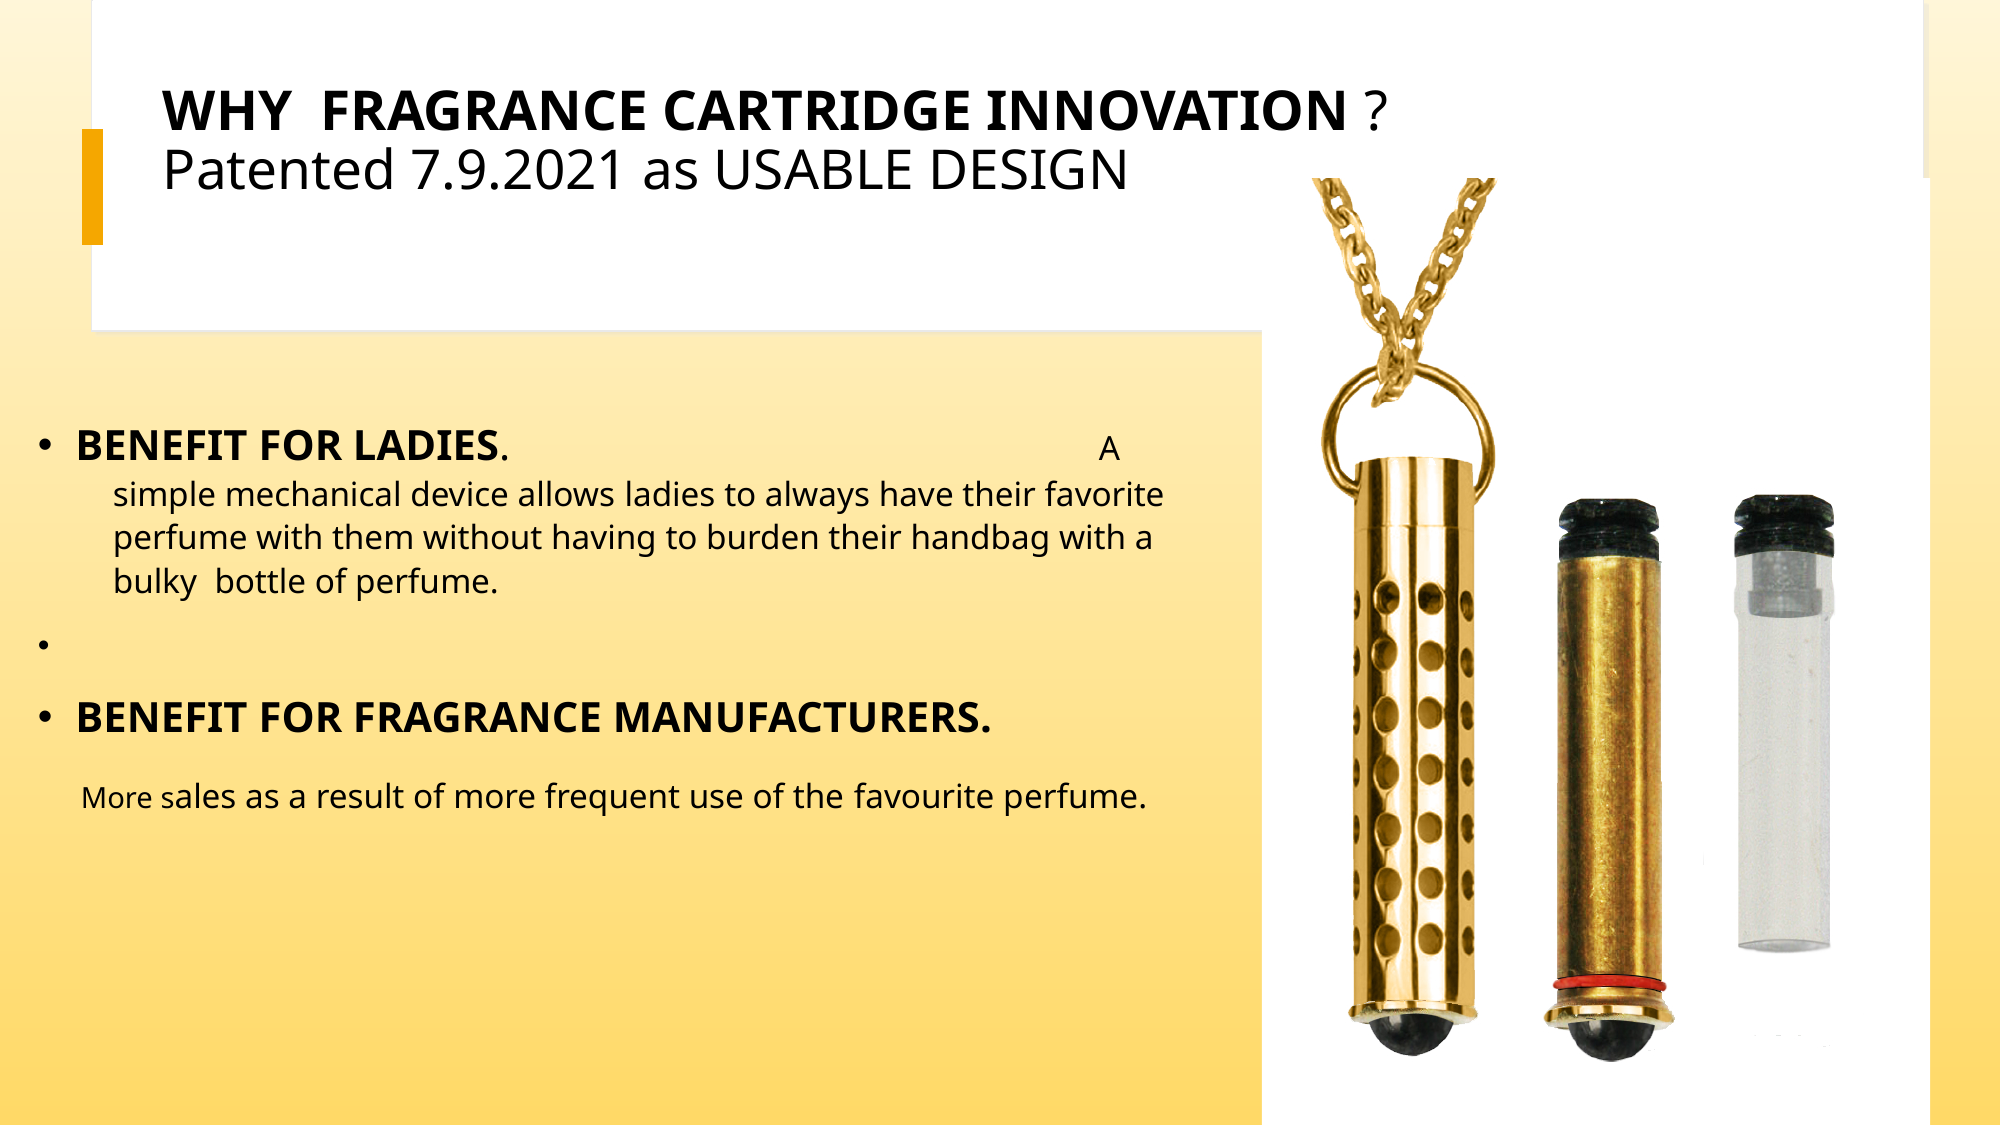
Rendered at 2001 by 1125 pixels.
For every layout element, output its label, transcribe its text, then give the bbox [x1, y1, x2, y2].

list BENEFIT FOR LADIES. A simple mechanical device allows ladies to always have their favorite perfume with them without having to burden their handbag with a bulky bottle of perfume. BENEFIT FOR FRAGRANCE MANUFACTURERS. More sales as a result of more frequent use of the favourite perfume. [22, 406, 1194, 1013]
picture [1261, 178, 1931, 1125]
title WHY FRAGRANCE CARTRIDGE INNOVATION ? Patented 7.9.2021 as USABLE DESIGN [147, 15, 1853, 210]
